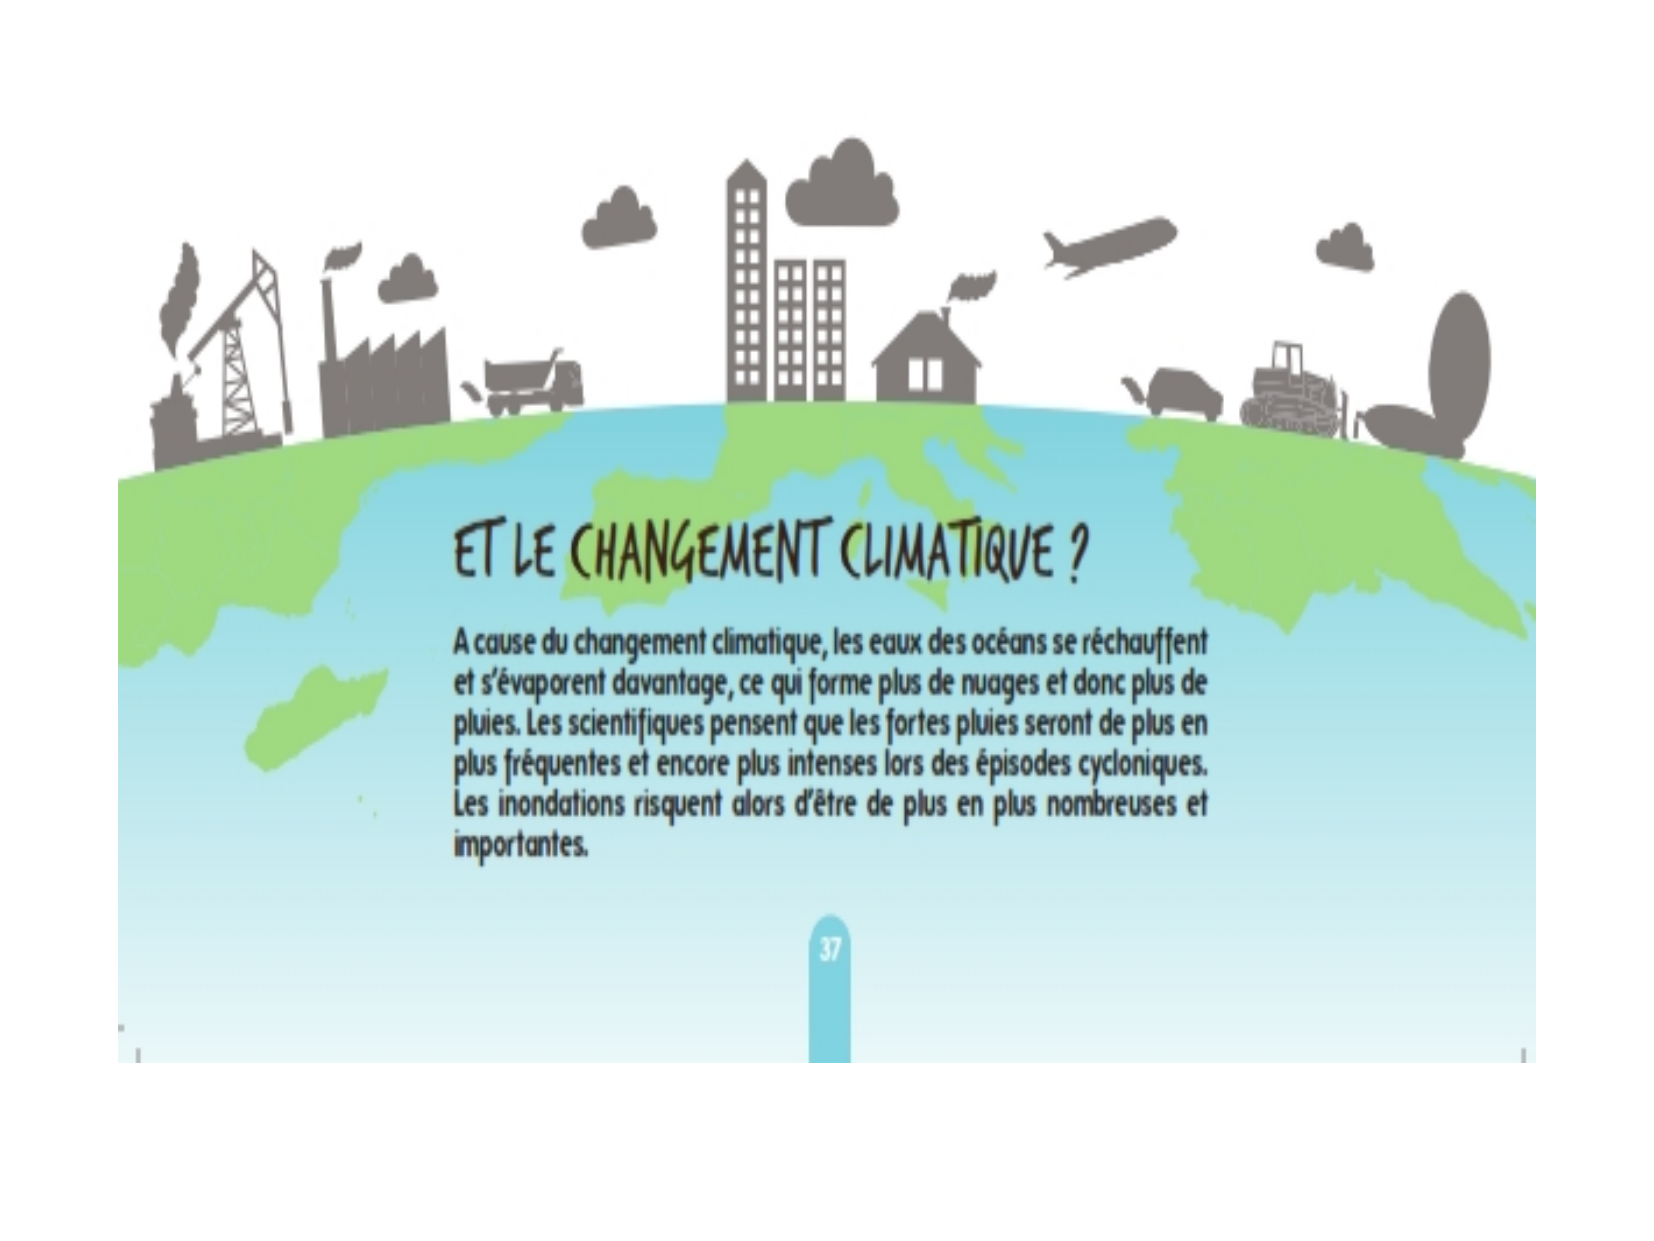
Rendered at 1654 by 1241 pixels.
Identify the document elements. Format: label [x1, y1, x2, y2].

picture [118, 106, 1536, 1063]
